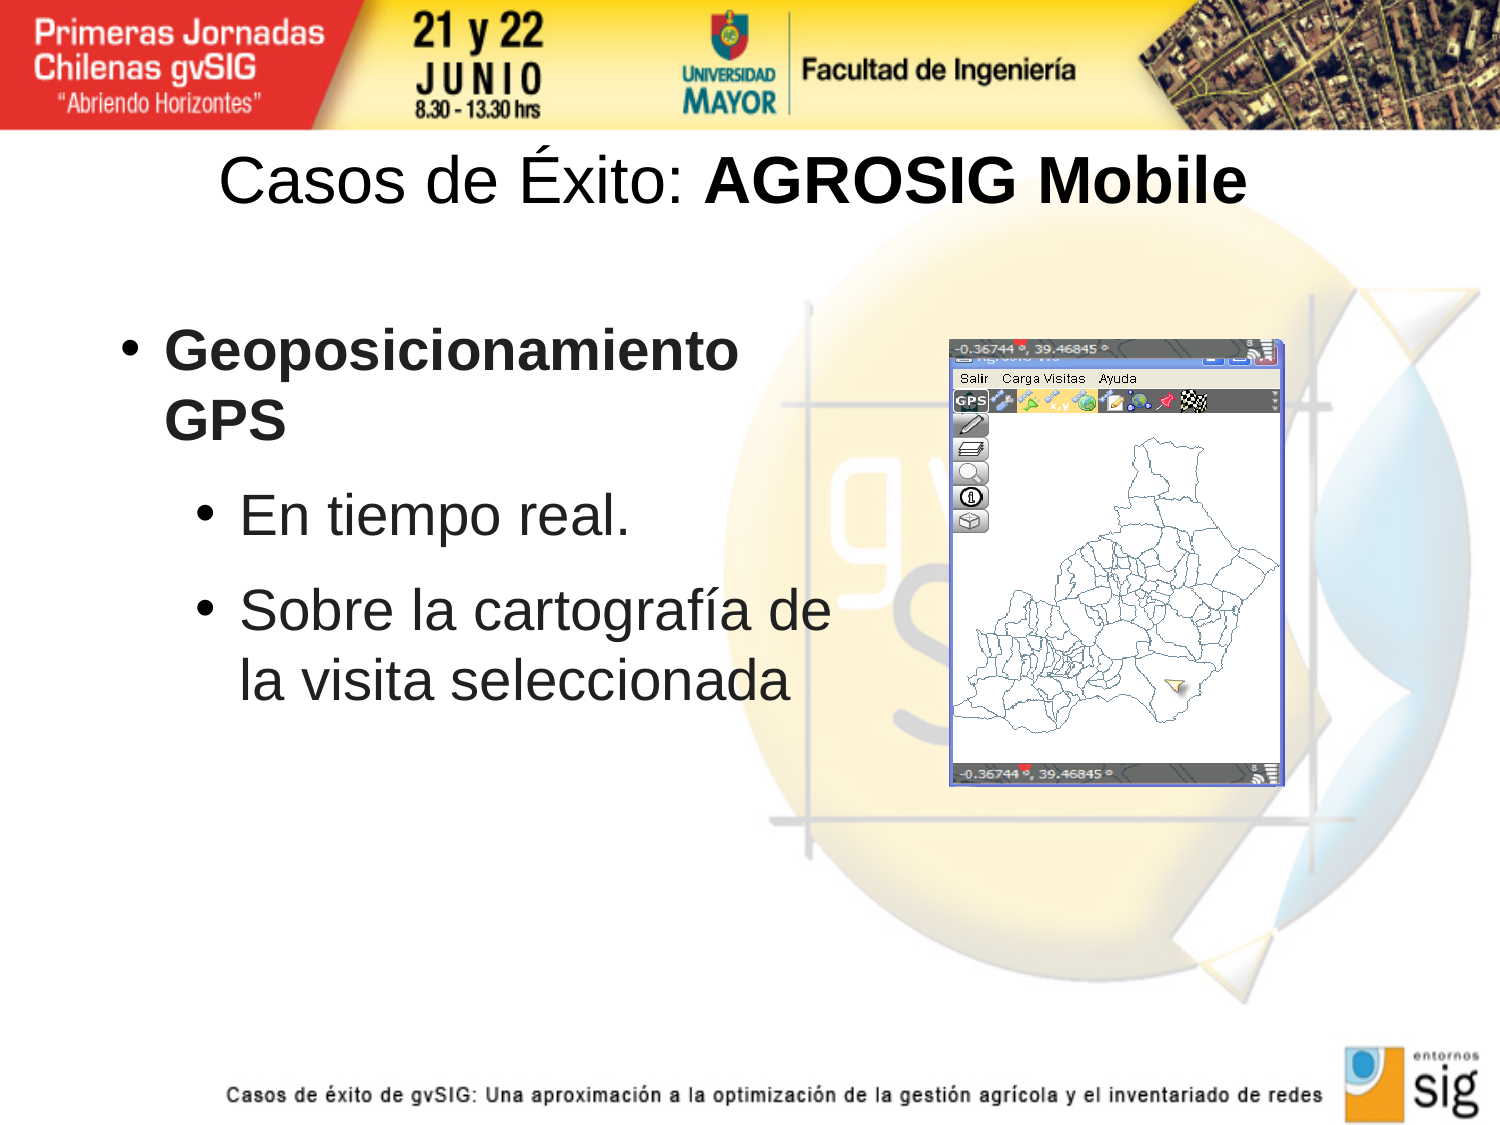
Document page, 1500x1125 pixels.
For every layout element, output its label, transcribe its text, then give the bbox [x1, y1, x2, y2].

list [70, 222, 1425, 898]
text_box Geoposicionamiento GPS En tiempo real. Sobre la cartografía de la visita seleccionada [93, 304, 868, 966]
title Casos de Éxito: AGROSIG Mobile [58, 93, 1409, 261]
picture [0, 0, 1500, 1125]
